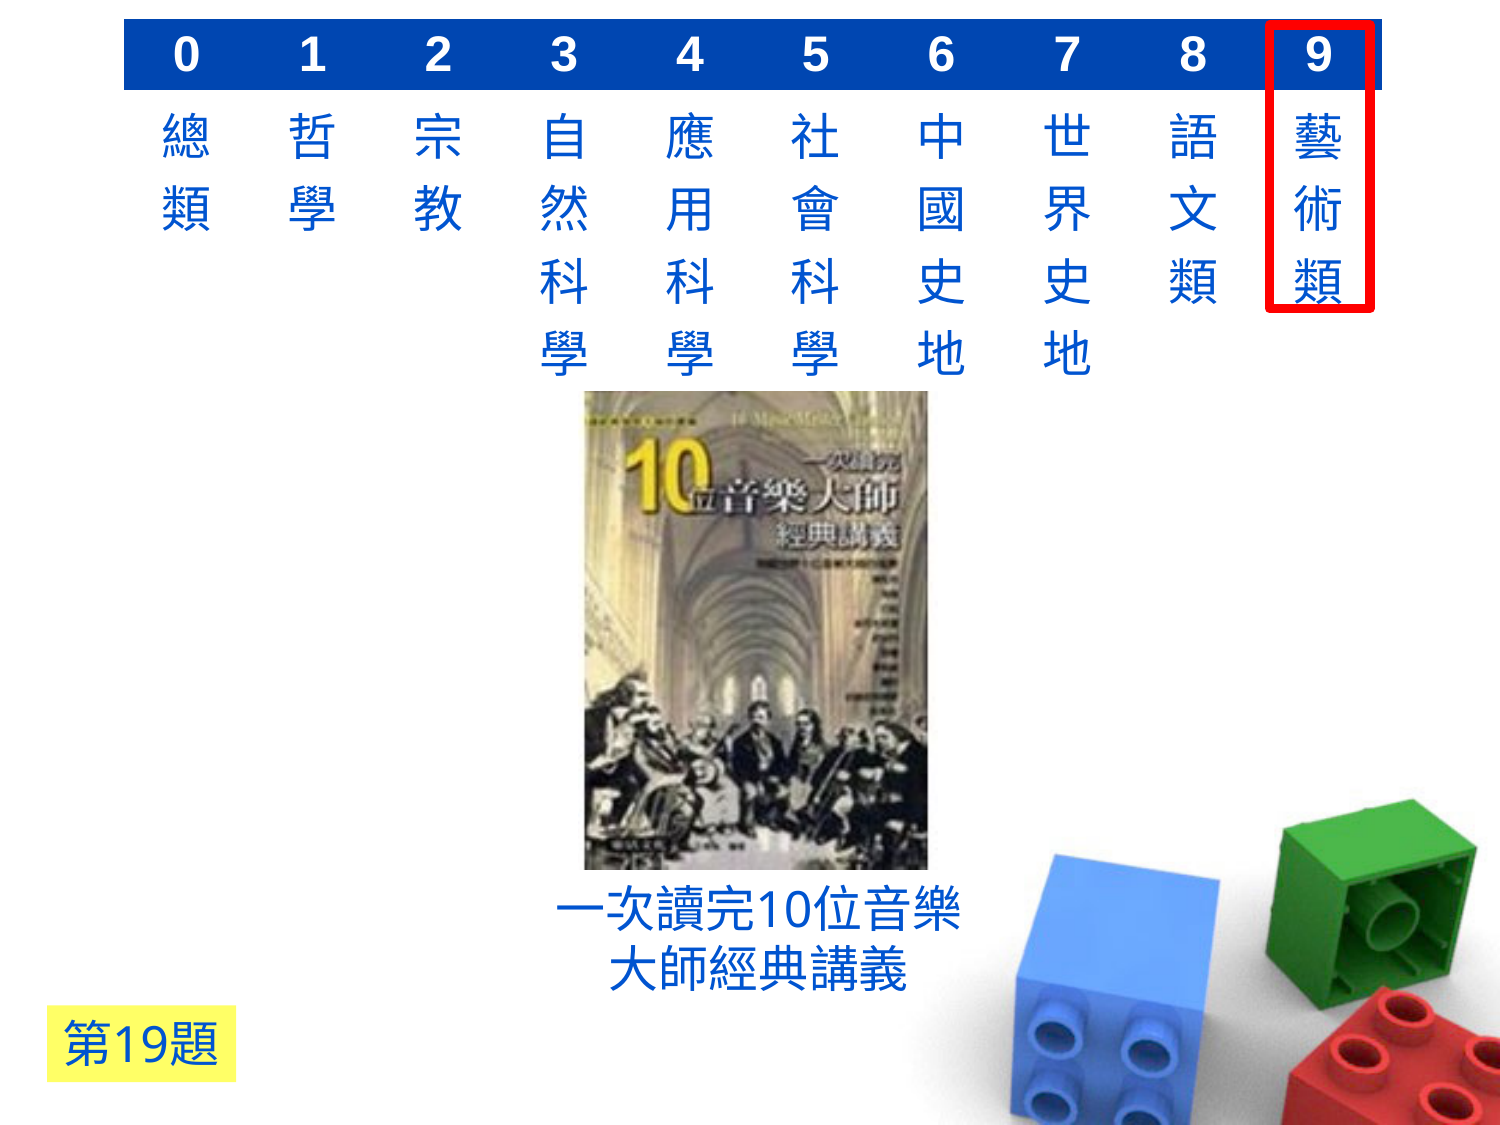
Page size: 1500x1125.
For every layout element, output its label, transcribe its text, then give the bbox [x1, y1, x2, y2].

table_header 0 [124, 19, 250, 90]
table_header 9 [1256, 19, 1382, 90]
table_cell 藝術類 [1274, 90, 1365, 304]
table_header 9 [1274, 30, 1365, 90]
table_header 8 [1130, 19, 1256, 90]
table_cell 語文類 [1130, 90, 1256, 395]
table_cell 藝術類 [1256, 90, 1382, 395]
table_header 4 [627, 19, 753, 90]
text_box 第19題 [47, 1005, 237, 1083]
table_cell 自然科學 [501, 90, 627, 395]
table_header 1 [250, 19, 376, 90]
table_cell 世界史地 [1004, 90, 1130, 395]
table_header 5 [753, 19, 879, 90]
table_cell 社會科學 [753, 90, 879, 391]
table_cell 總類 [124, 90, 250, 395]
table_header 3 [501, 19, 627, 90]
picture [249, 187, 1500, 1125]
table_header 7 [1004, 19, 1130, 90]
text_box 一次讀完10位音樂大師經典講義 [531, 870, 987, 1006]
table_header 2 [376, 19, 501, 90]
table_cell 哲學 [250, 90, 376, 395]
table_cell 應用科學 [627, 90, 753, 391]
table_cell 宗教 [376, 90, 501, 395]
table_header 6 [879, 19, 1004, 90]
table_cell 中國史地 [879, 90, 1004, 395]
